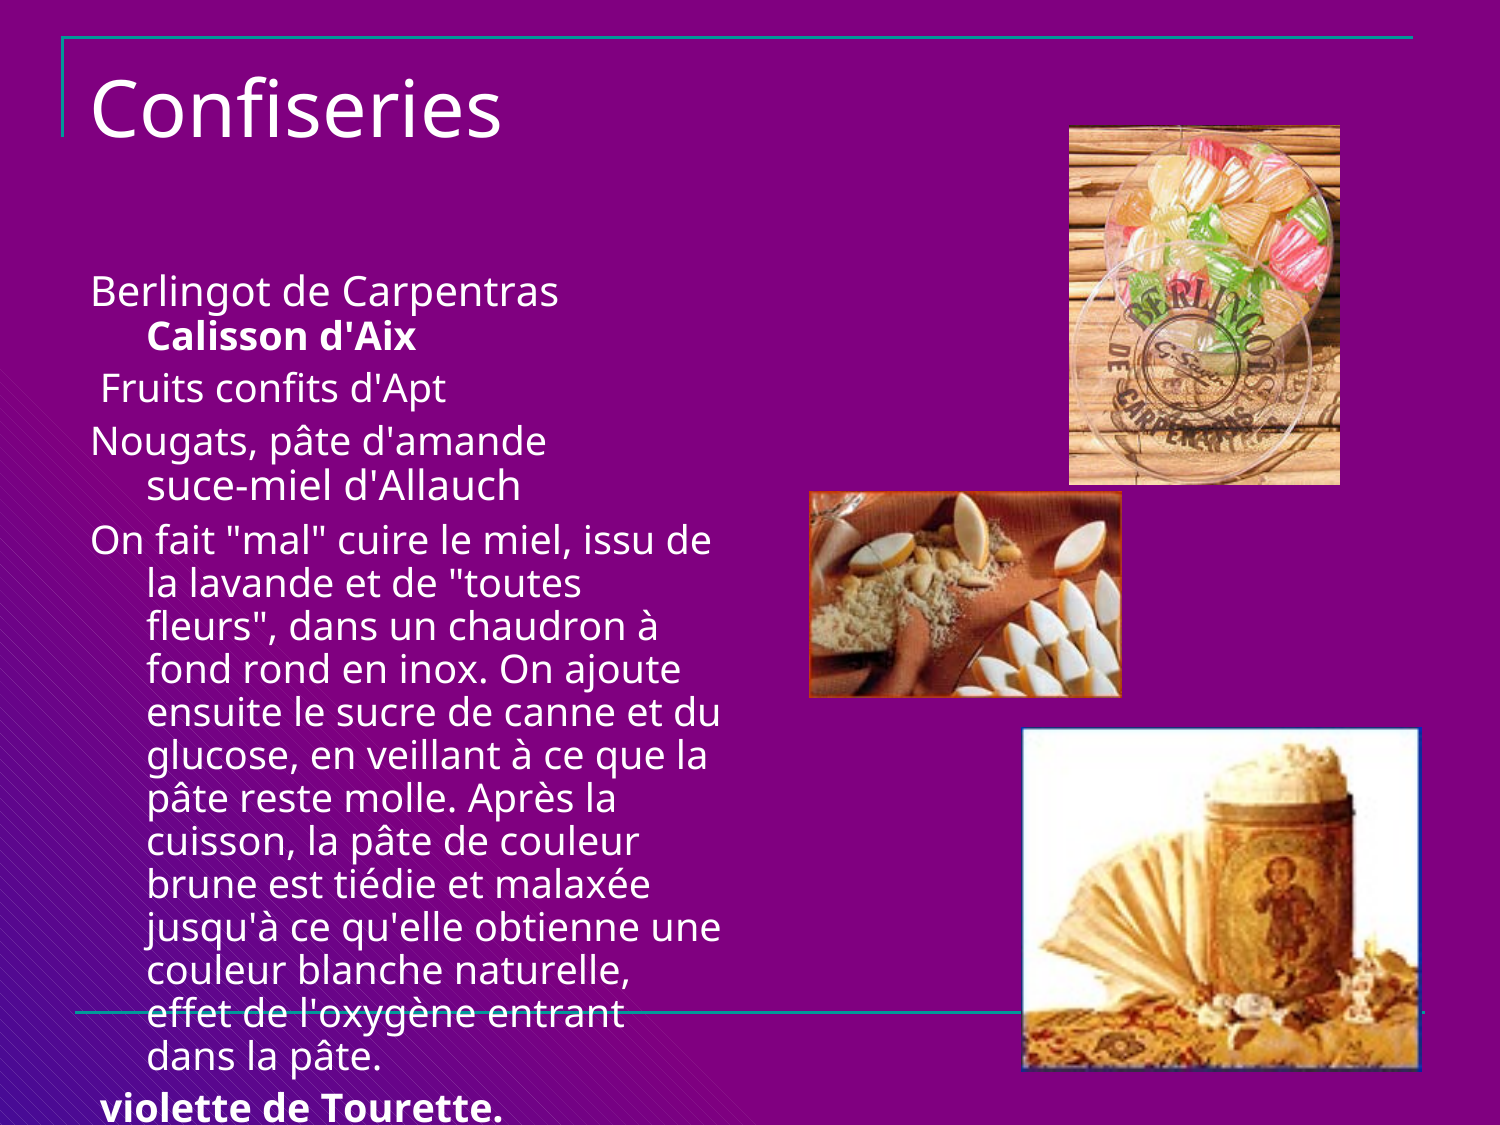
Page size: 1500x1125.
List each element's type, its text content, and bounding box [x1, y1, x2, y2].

picture [809, 491, 1122, 698]
title Confiseries [75, 45, 1426, 252]
picture [1069, 125, 1340, 485]
list Berlingot de Carpentras Calisson d'Aix Fruits confits d'Apt Nougats, pâte d'amande suce-miel d'Allauch On fait "mal" cuire le miel, issu de la lavande et de "toutes fleurs", dans un chaudron à fond rond en inox. On ajoute ensuite le sucre de canne et du glucose, en veillant à ce que la pâte reste molle. Après la cuisson, la pâte de couleur brune est tiédie et malaxée jusqu'à ce qu'elle obtienne une couleur blanche naturelle, effet de l'oxygène entrant dans la pâte. violette de Tourette. [75, 262, 738, 1119]
picture [1021, 727, 1422, 1072]
